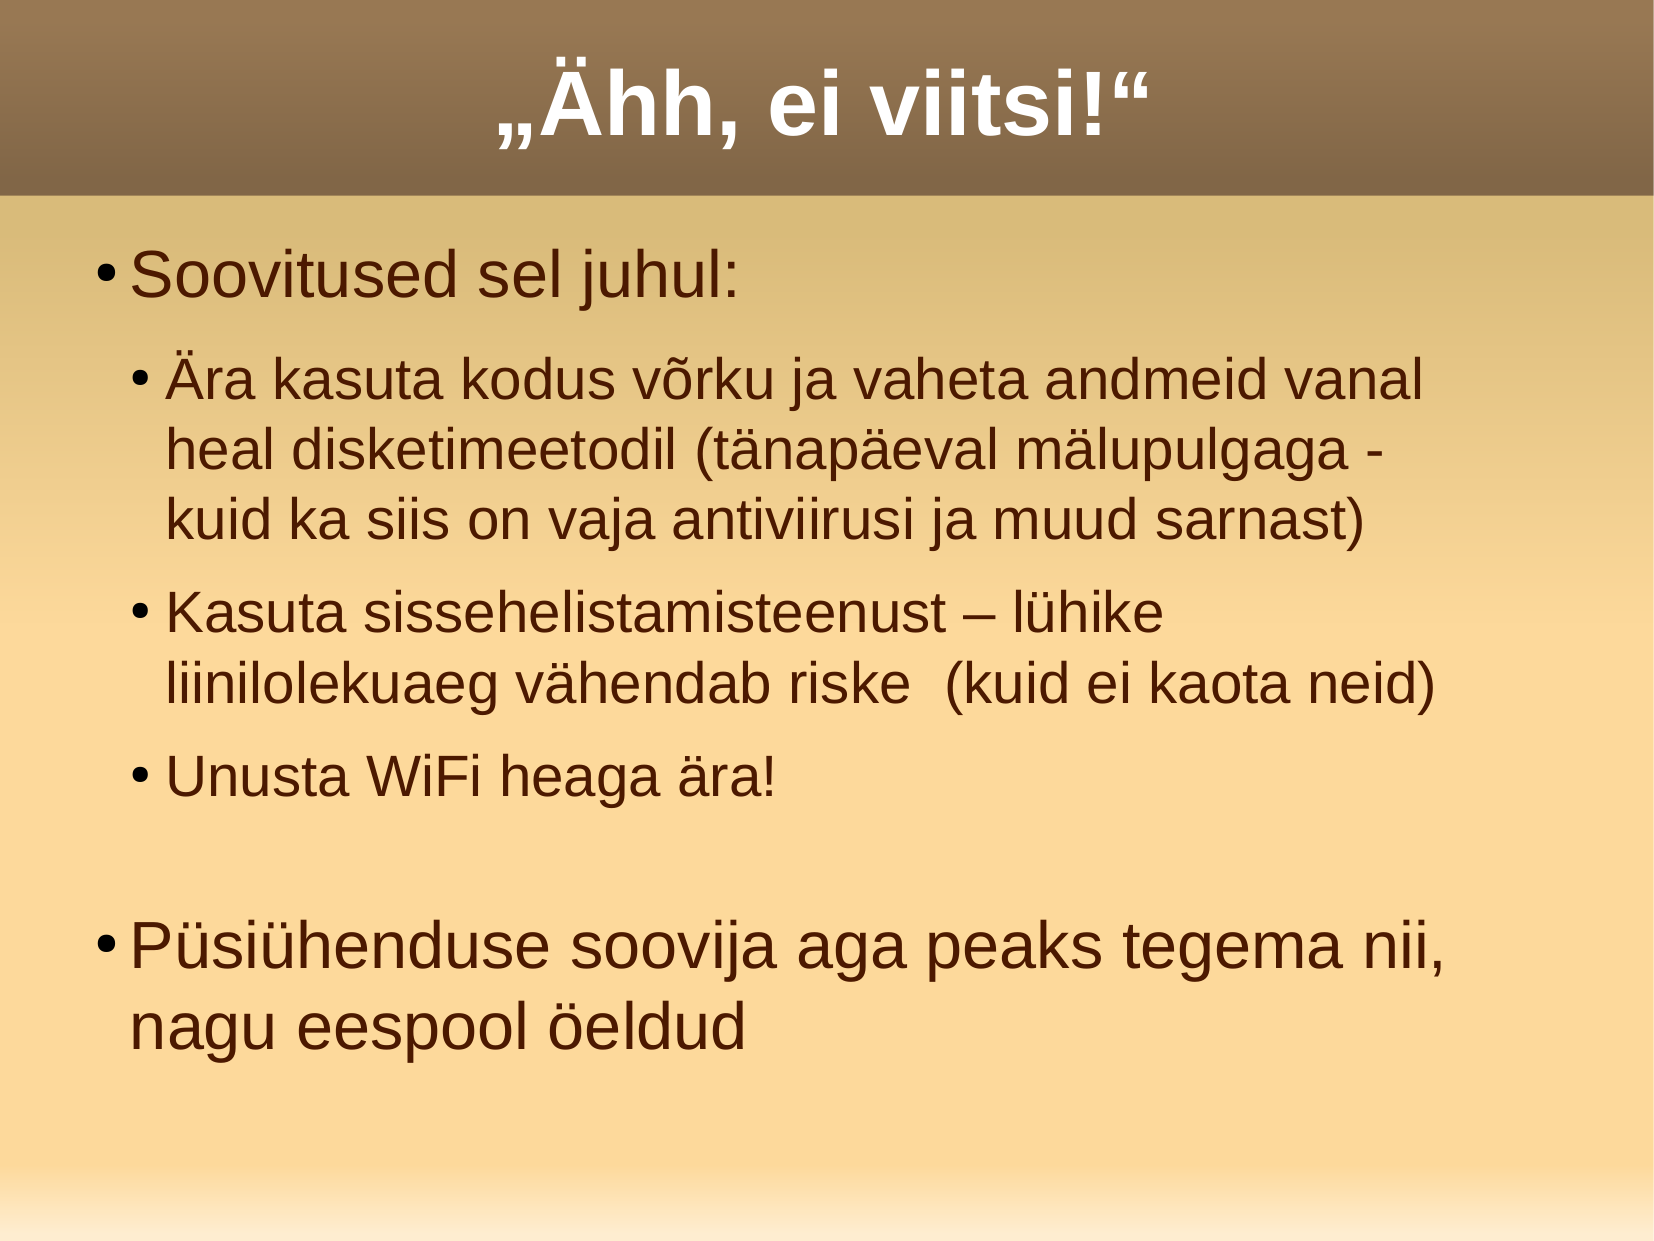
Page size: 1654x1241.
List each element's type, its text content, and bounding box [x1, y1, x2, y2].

picture [0, 0, 1654, 1241]
title „Ähh, ei viitsi!“ [118, 0, 1531, 208]
list Soovitused sel juhul: Ära kasuta kodus võrku ja vaheta andmeid vanal heal disketimeetodil (tänapäeval mälupulgaga - kuid ka siis on vaja antiviirusi ja muud sarnast) Kasuta sissehelistamisteenust – lühike liinilolekuaeg vähendab riske (kuid ei kaota neid) Unusta WiFi heaga ära! Püsiühenduse soovija aga peaks tegema nii, nagu eespool öeldud [59, 236, 1472, 1063]
